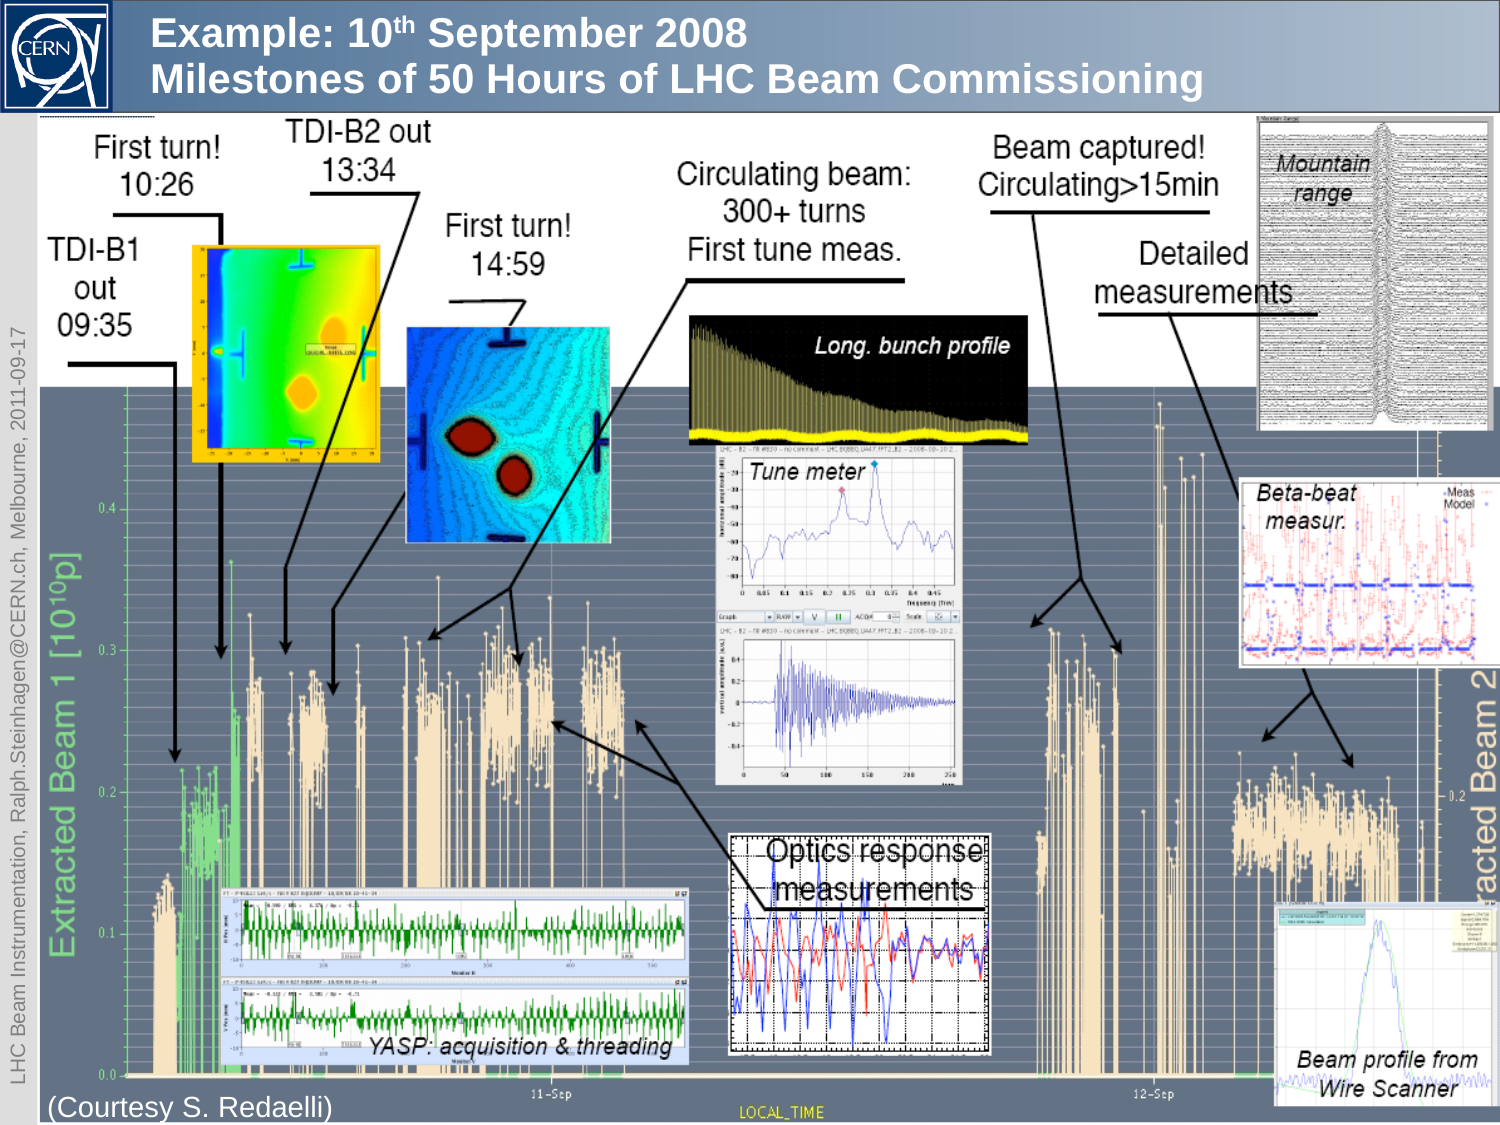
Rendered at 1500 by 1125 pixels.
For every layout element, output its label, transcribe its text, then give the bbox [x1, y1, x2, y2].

text_box (Courtesy S. Redaelli) [32, 1083, 349, 1125]
picture [0, 0, 113, 113]
picture [39, 116, 1500, 1125]
title Example: 10th September 2008 Milestones of 50 Hours of LHC Beam Commissioning [149, 0, 1443, 116]
